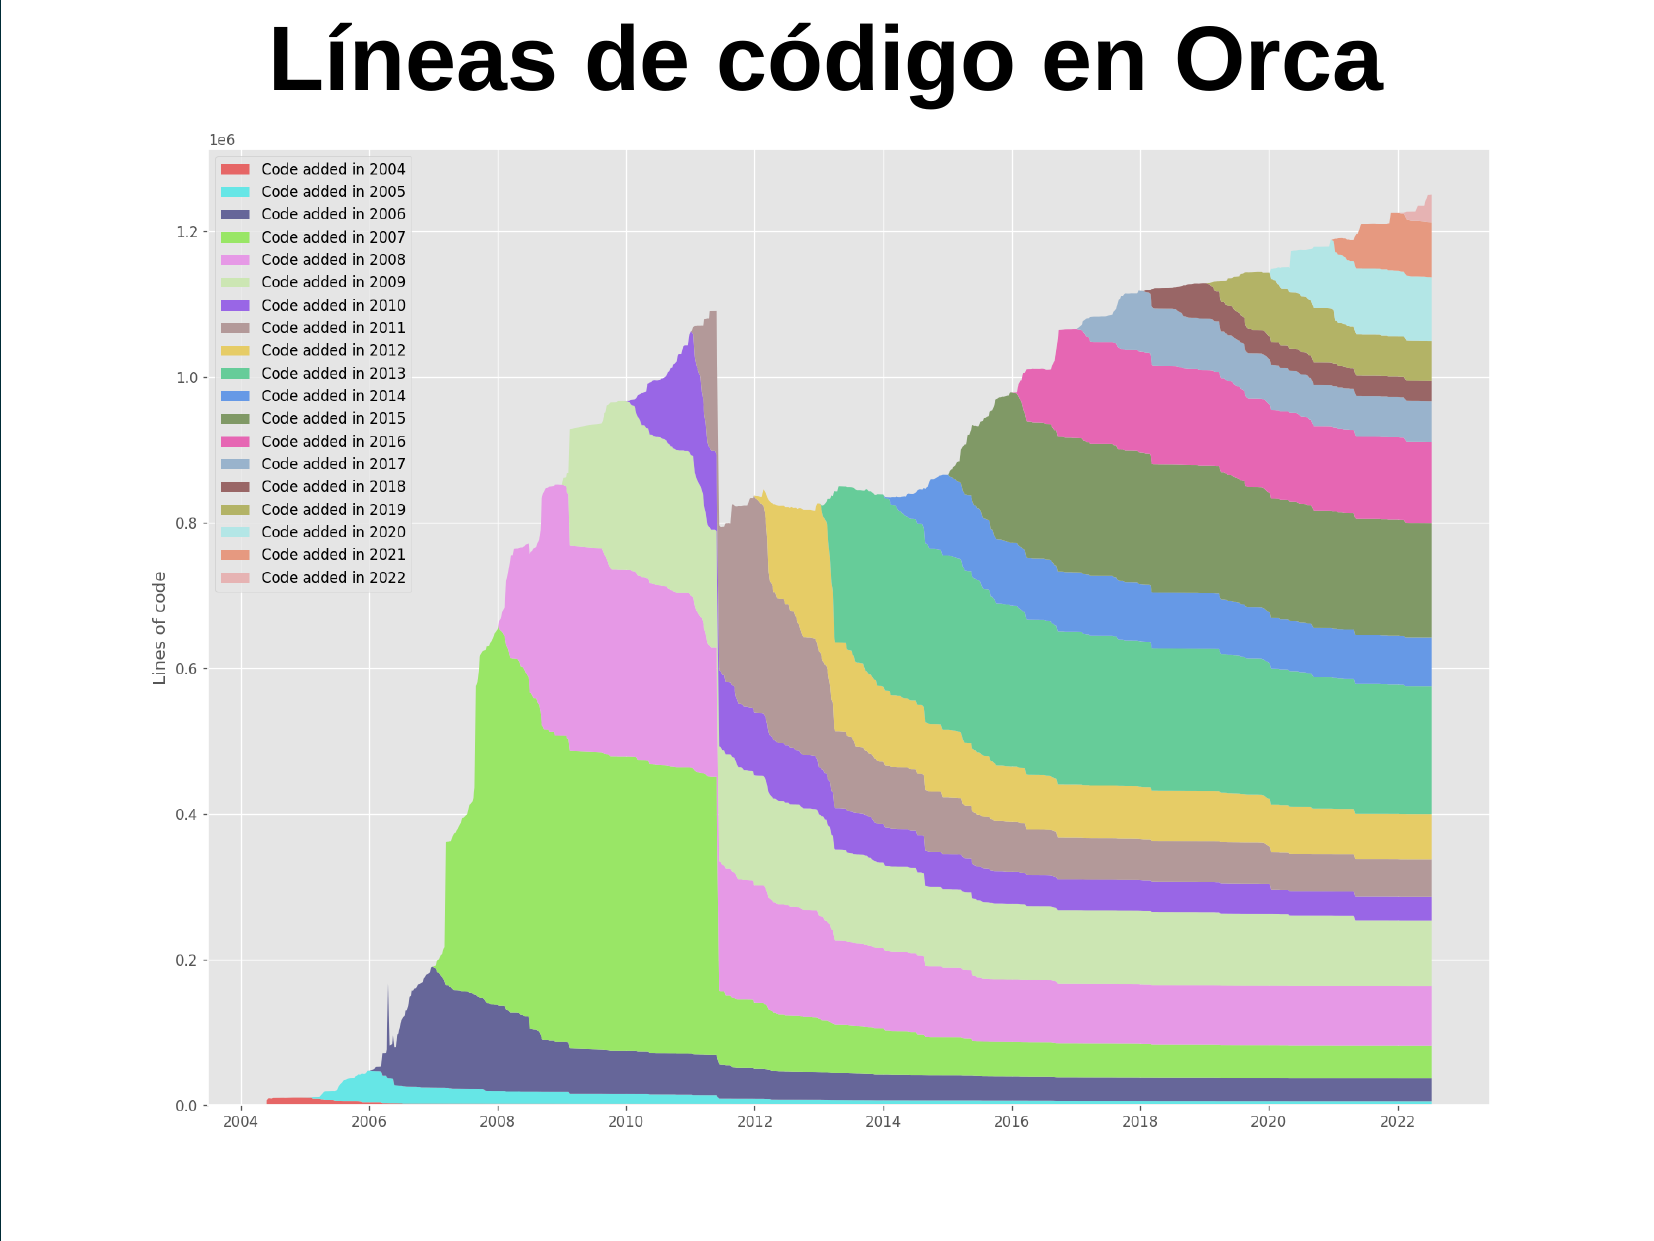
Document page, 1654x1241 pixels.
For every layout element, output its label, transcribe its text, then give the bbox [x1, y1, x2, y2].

picture [2, 0, 1653, 1241]
title Líneas de código en Orca [82, 0, 1571, 163]
